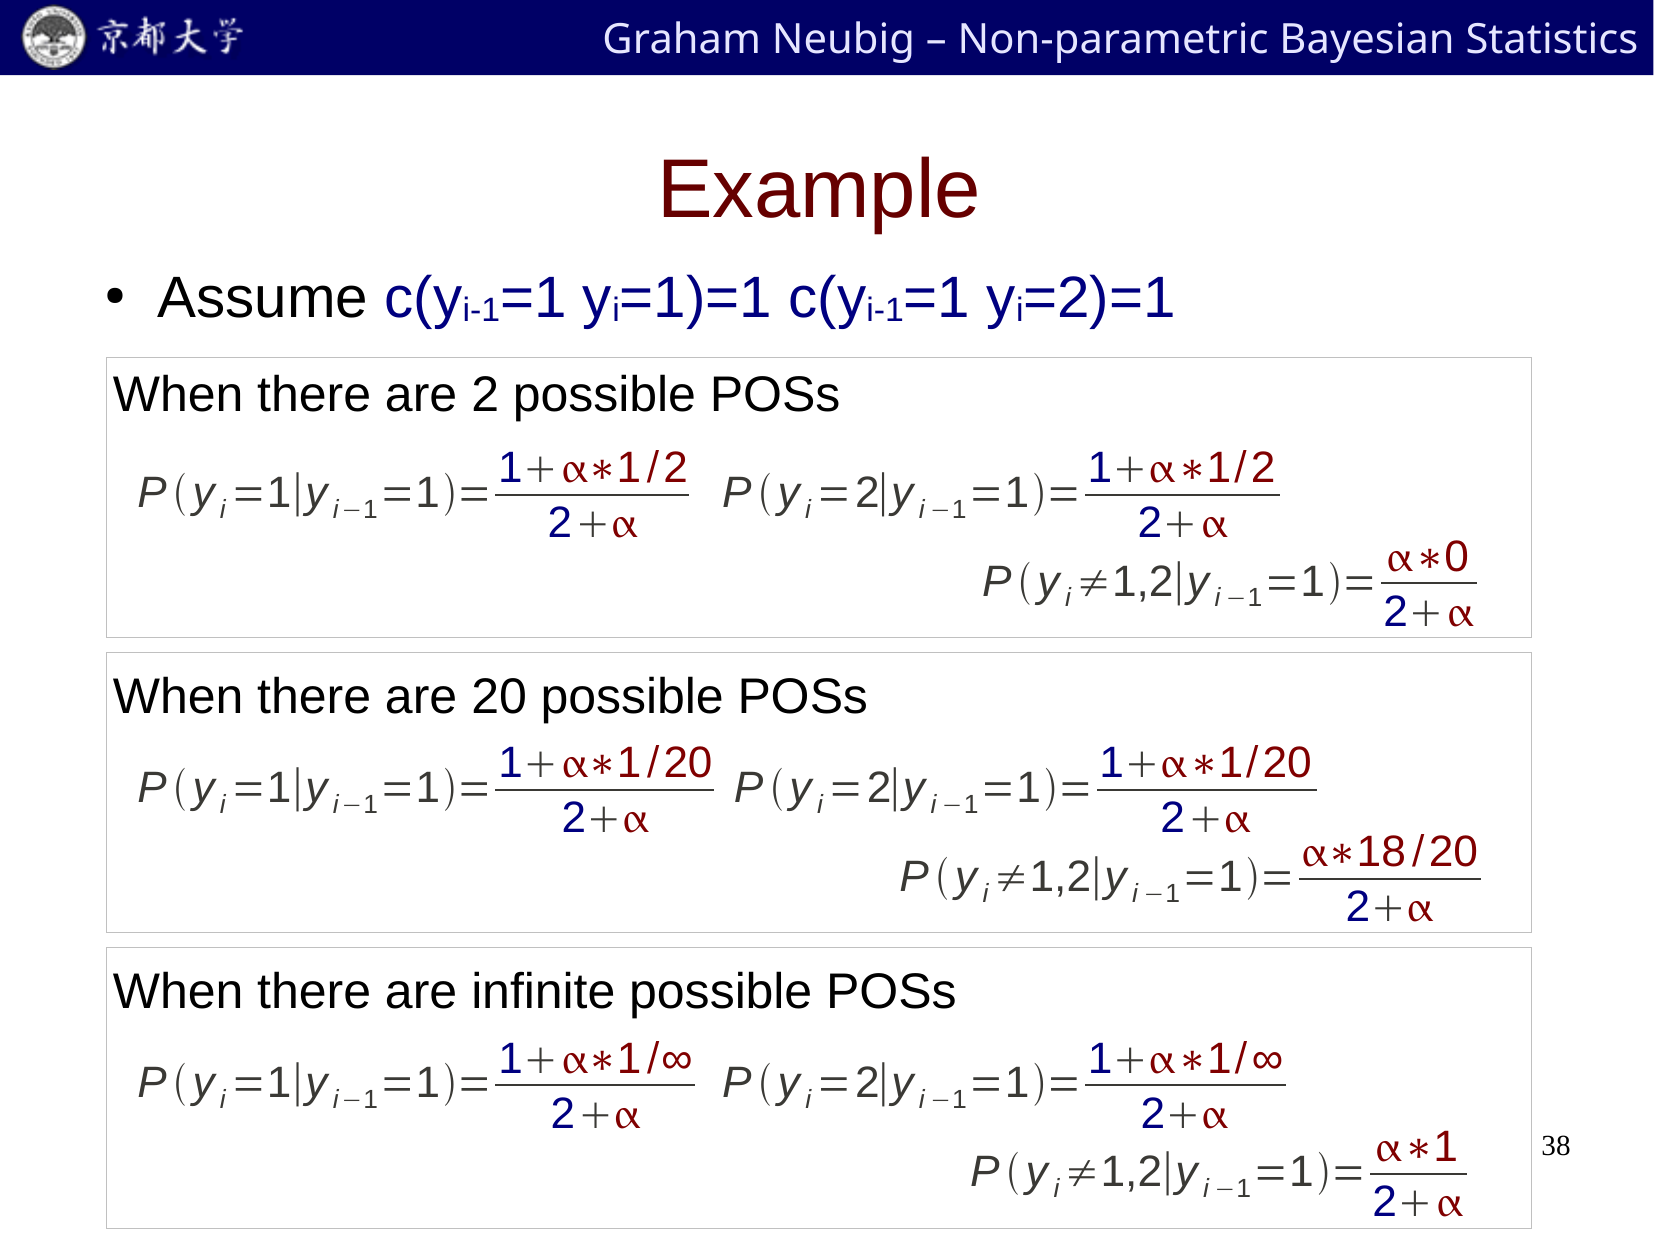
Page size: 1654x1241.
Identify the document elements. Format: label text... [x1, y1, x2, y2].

chart [126, 441, 703, 547]
title Example [75, 100, 1564, 277]
list Assume c(yi-1=1 yi=1)=1 c(yi-1=1 yi=2)=1 [86, 264, 1576, 349]
text_box When there are 2 possible POSs [107, 359, 856, 430]
picture [0, 0, 247, 70]
text_box When there are infinite possible POSs [98, 955, 987, 1027]
chart [126, 1031, 708, 1137]
chart [711, 441, 1490, 635]
chart [126, 736, 1494, 931]
text_box When there are 20 possible POSs [98, 660, 898, 732]
chart [711, 1031, 1479, 1226]
